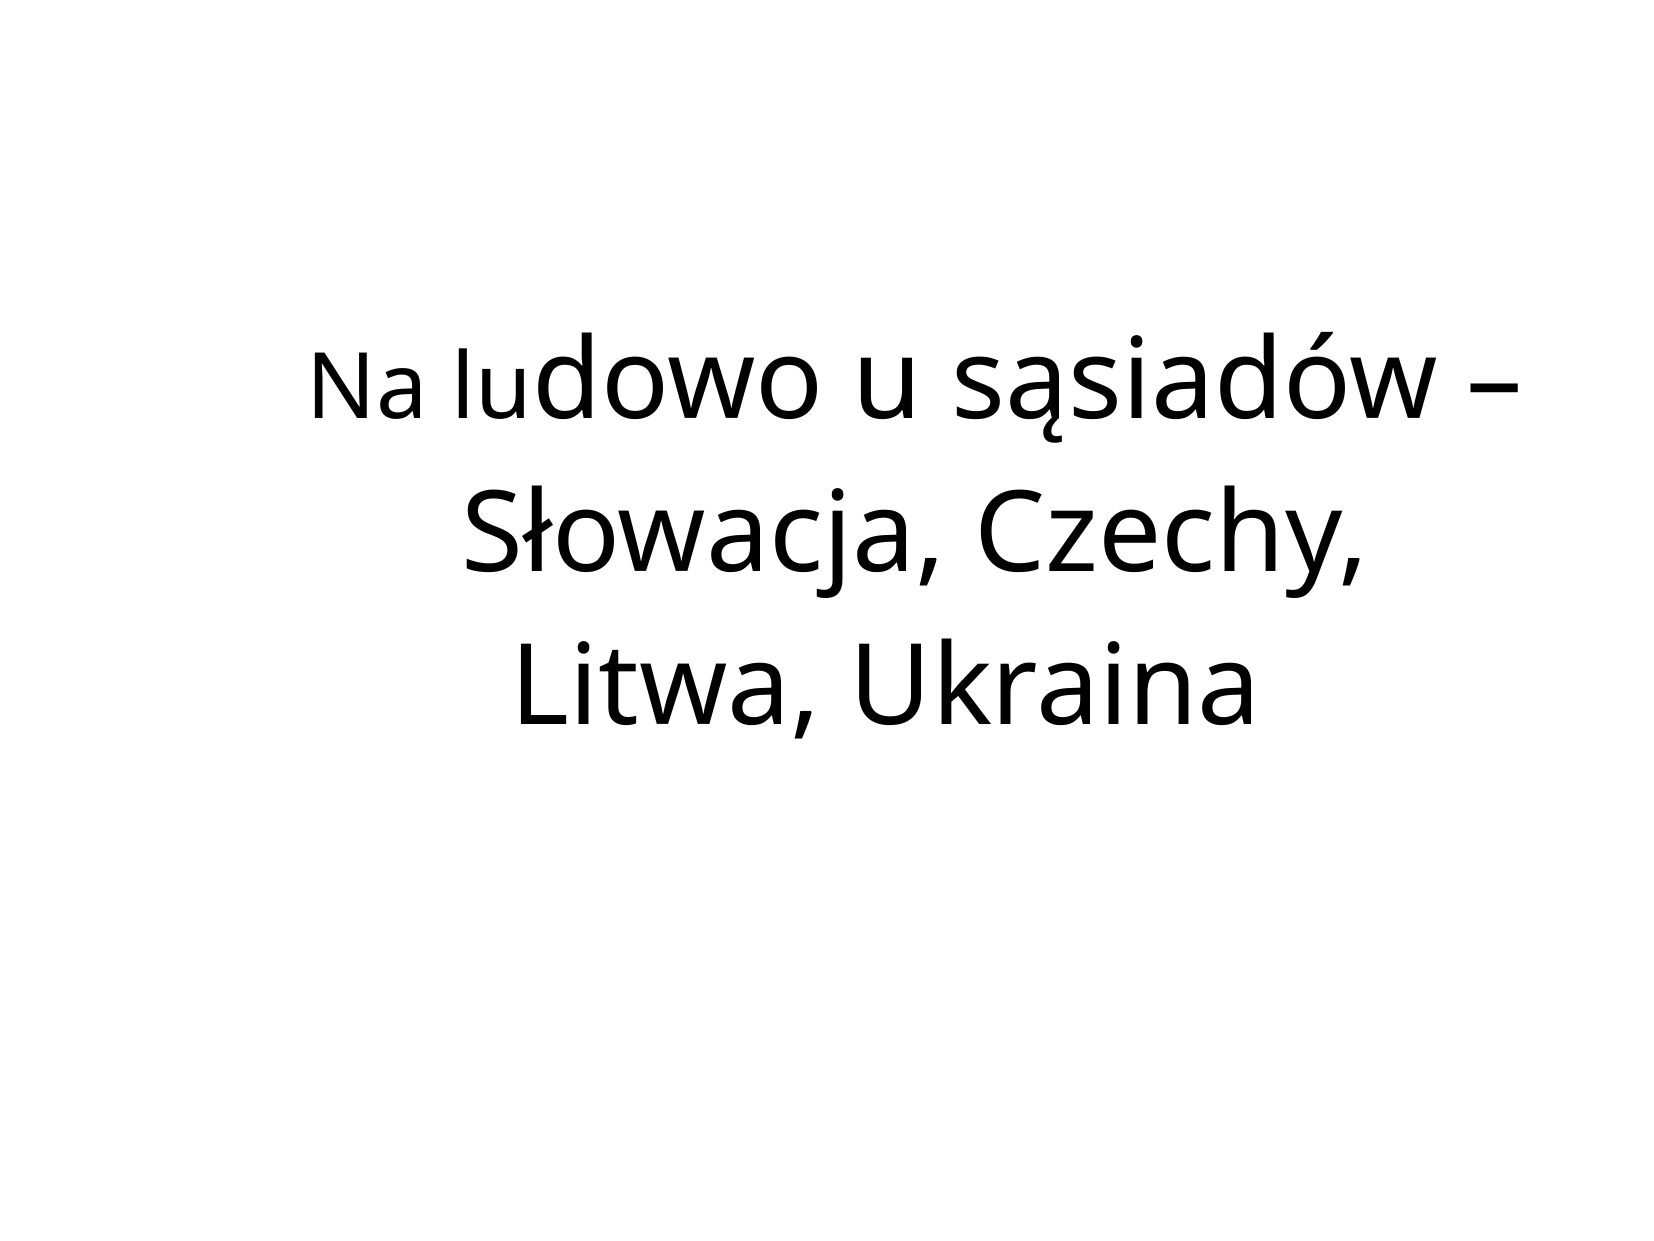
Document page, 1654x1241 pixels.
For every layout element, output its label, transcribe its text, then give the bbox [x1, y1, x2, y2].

text_box Na ludowo u sąsiadów – Słowacja, Czechy, Litwa, Ukraina [295, 333, 1536, 722]
